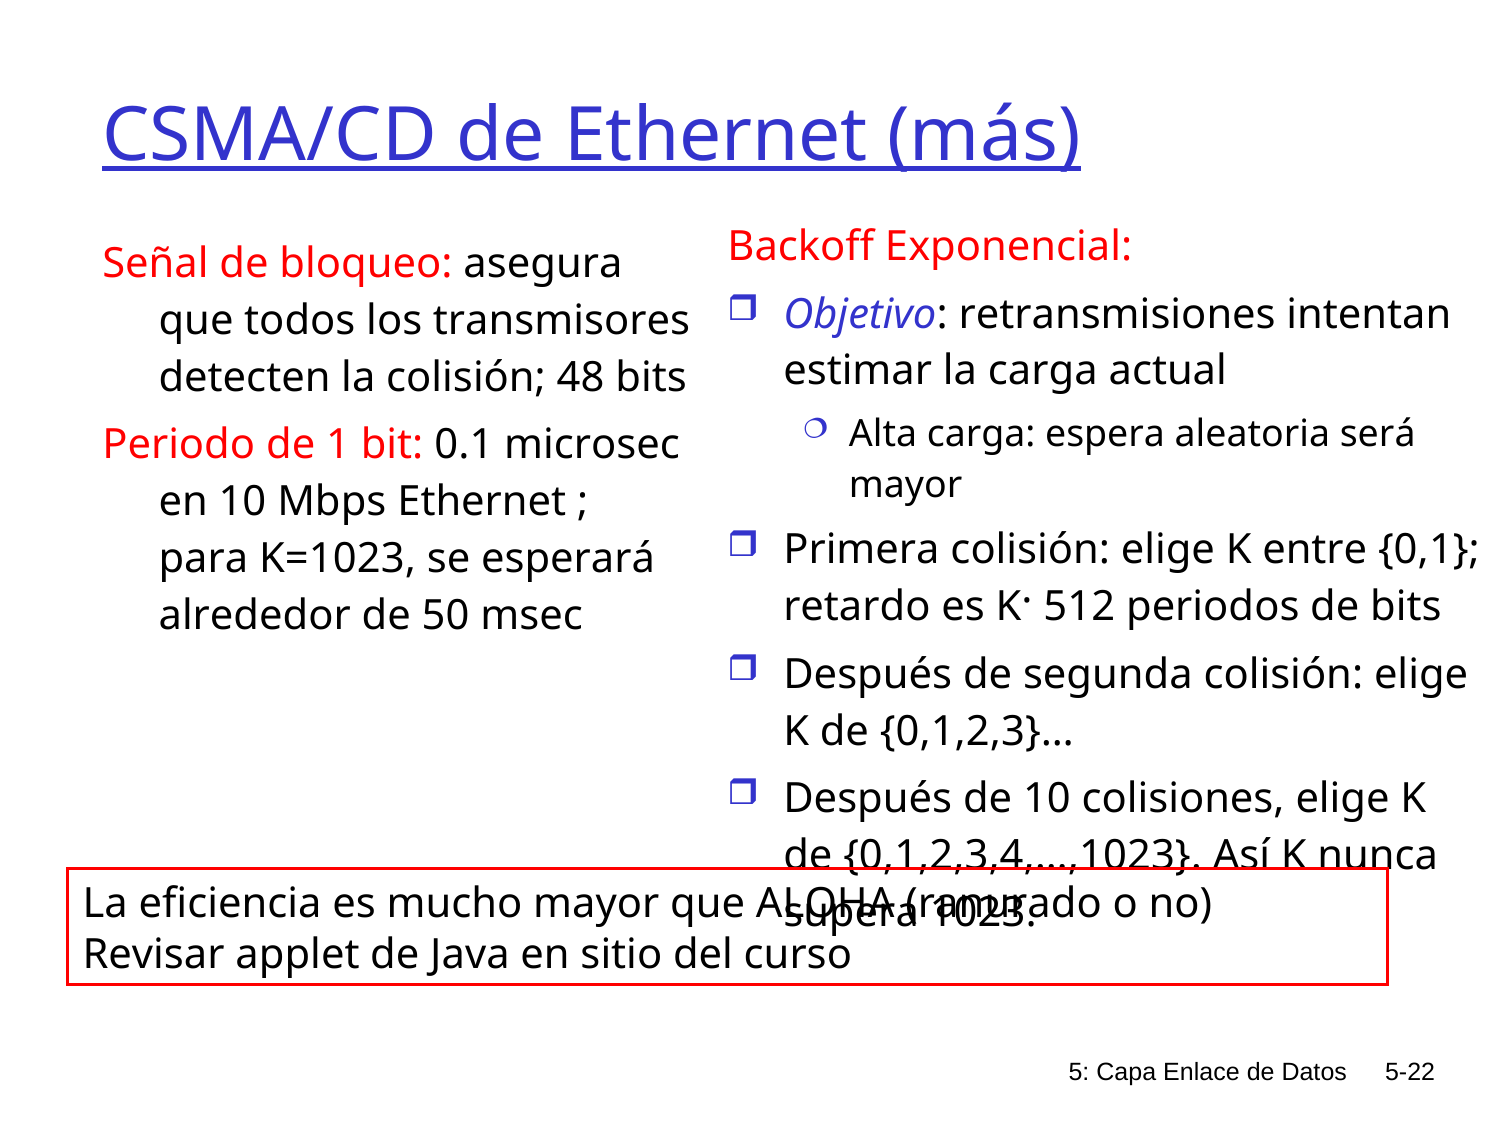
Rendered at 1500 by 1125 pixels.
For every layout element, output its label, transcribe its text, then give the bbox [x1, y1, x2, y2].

title CSMA/CD de Ethernet (más) [87, 37, 1363, 224]
list Señal de bloqueo: asegura que todos los transmisores detecten la colisión; 48 bits Periodo de 1 bit: 0.1 microsec en 10 Mbps Ethernet ; para K=1023, se esperará alrededor de 50 msec [87, 224, 712, 719]
text_box La eficiencia es mucho mayor que ALOHA (ranurado o no) Revisar applet de Java en sitio del curso [67, 868, 1388, 985]
list Backoff Exponencial: Objetivo: retransmisiones intentan estimar la carga actual Alta carga: espera aleatoria será mayor Primera colisión: elige K entre {0,1}; retardo es K· 512 periodos de bits Después de segunda colisión: elige K de {0,1,2,3}… Después de 10 colisiones, elige K de {0,1,2,3,4,…,1023}. Así K nunca supera 1023. [712, 208, 1500, 919]
